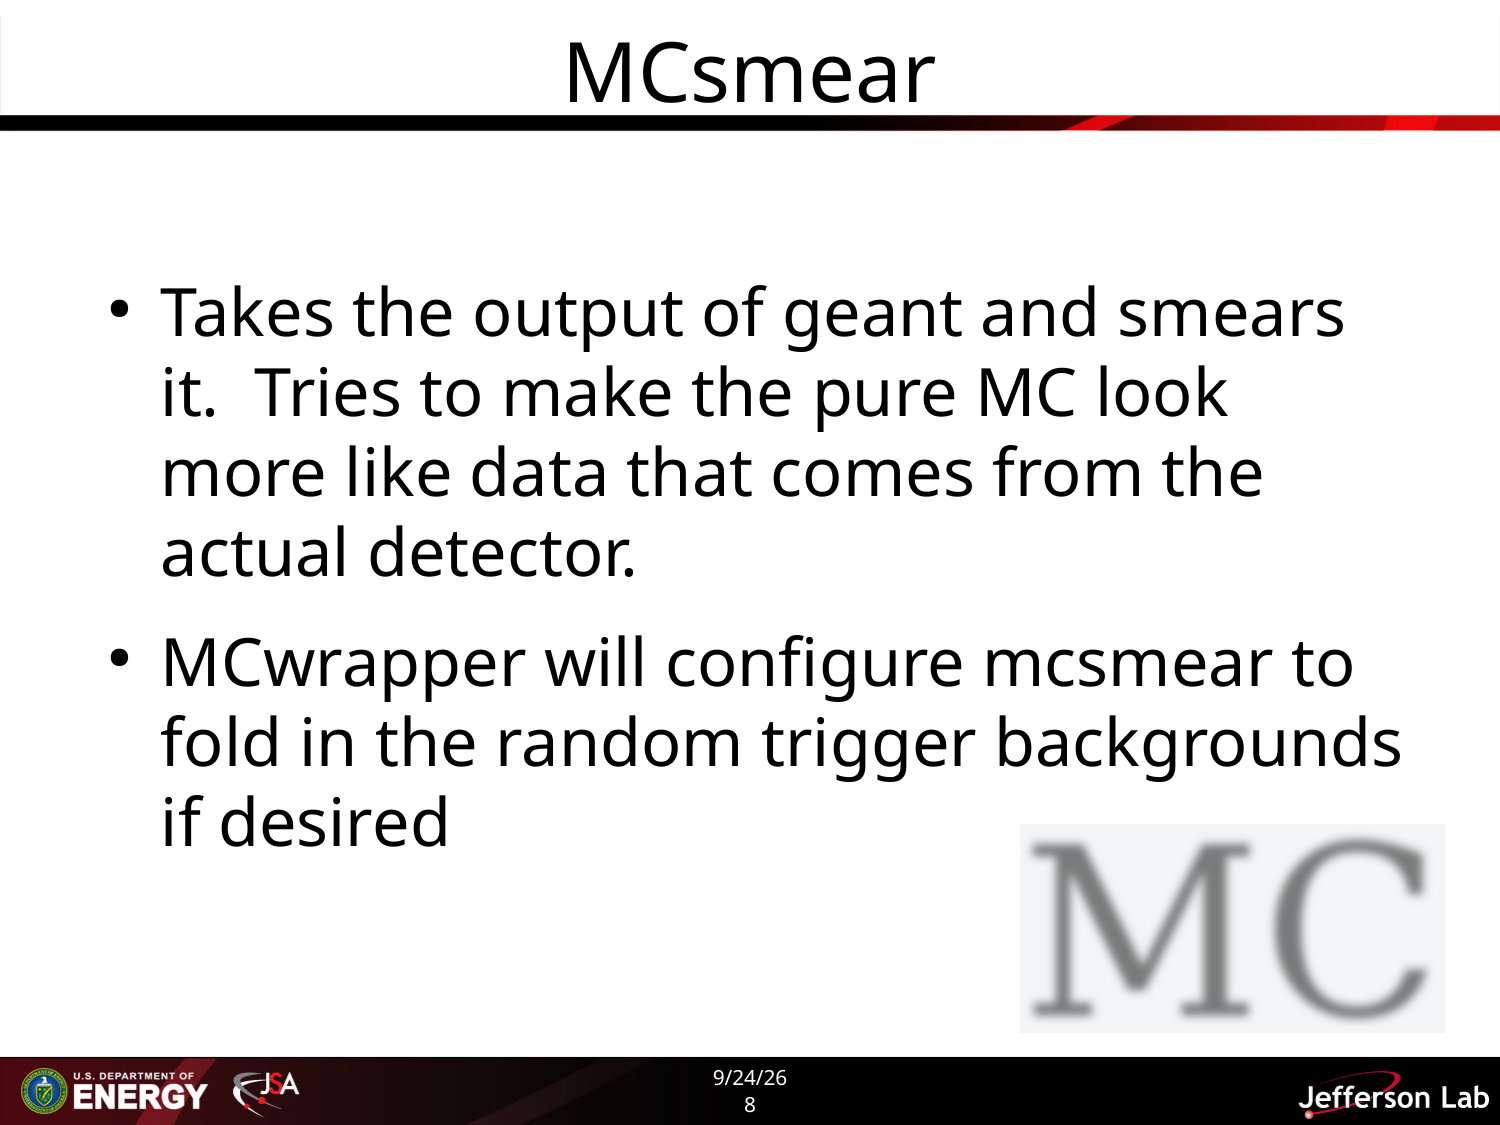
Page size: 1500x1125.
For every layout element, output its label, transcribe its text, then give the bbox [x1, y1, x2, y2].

slide_number <number> [575, 1090, 925, 1122]
slide_number 6/20/18 [575, 1048, 925, 1090]
picture [0, 0, 1500, 1125]
list Takes the output of geant and smears it. Tries to make the pure MC look more like data that comes from the actual detector. MCwrapper will configure mcsmear to fold in the random trigger backgrounds if desired [75, 262, 1425, 1005]
title MCsmear [75, 38, 1425, 99]
